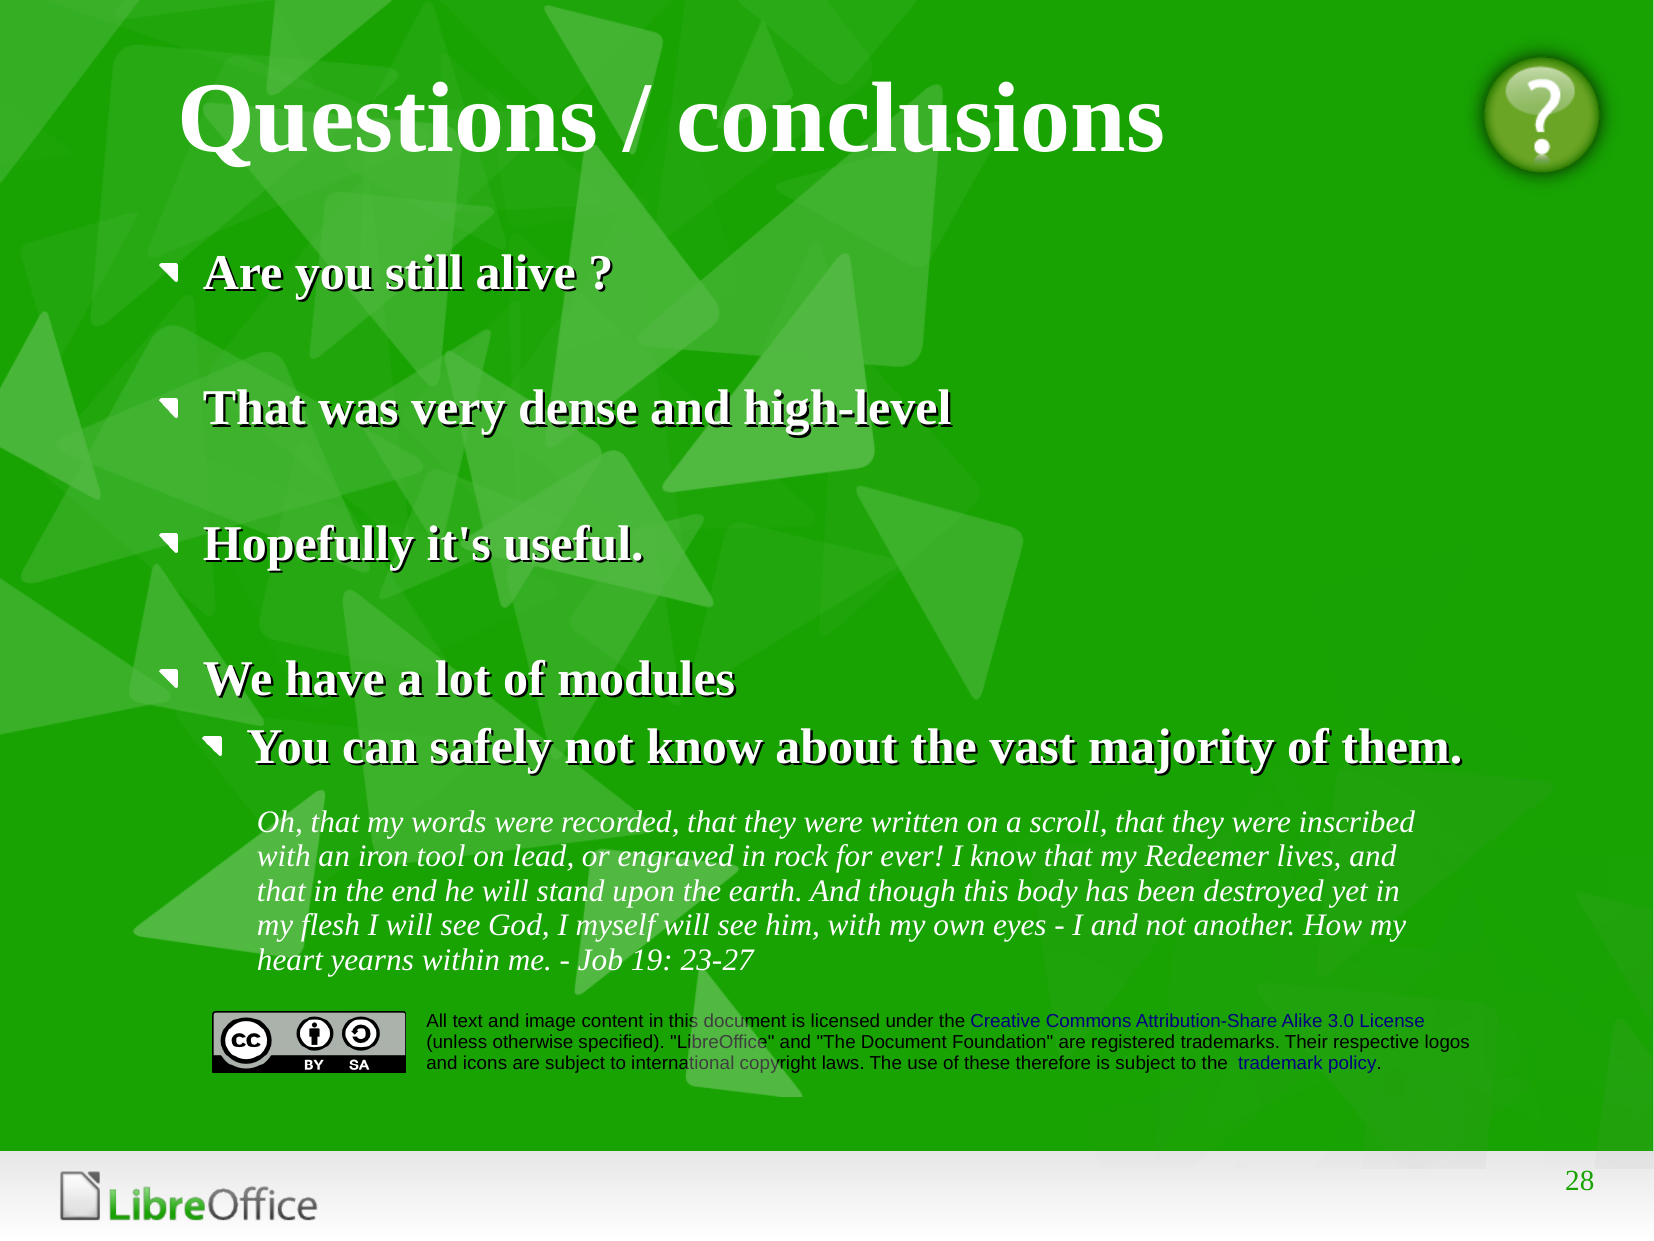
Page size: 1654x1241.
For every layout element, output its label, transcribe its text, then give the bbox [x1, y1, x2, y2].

picture [41, 1152, 337, 1240]
text_box Oh, that my words were recorded, that they were written on a scroll, that they were inscribed with an iron tool on lead, or engraved in rock for ever! I know that my Redeemer lives, and that in the end he will stand upon the earth. And though this body has been destroyed yet in my flesh I will see God, I myself will see him, with my own eyes - I and not another. How my heart yearns within me. - Job 19: 23-27 [242, 797, 1447, 1010]
title Questions / conclusions [177, 29, 1447, 177]
picture [1453, 29, 1625, 201]
list Are you still alive ? That was very dense and high-level Hopefully it's useful. We have a lot of modules You can safely not know about the vast majority of them. [159, 177, 1595, 975]
picture [0, 0, 1654, 1169]
